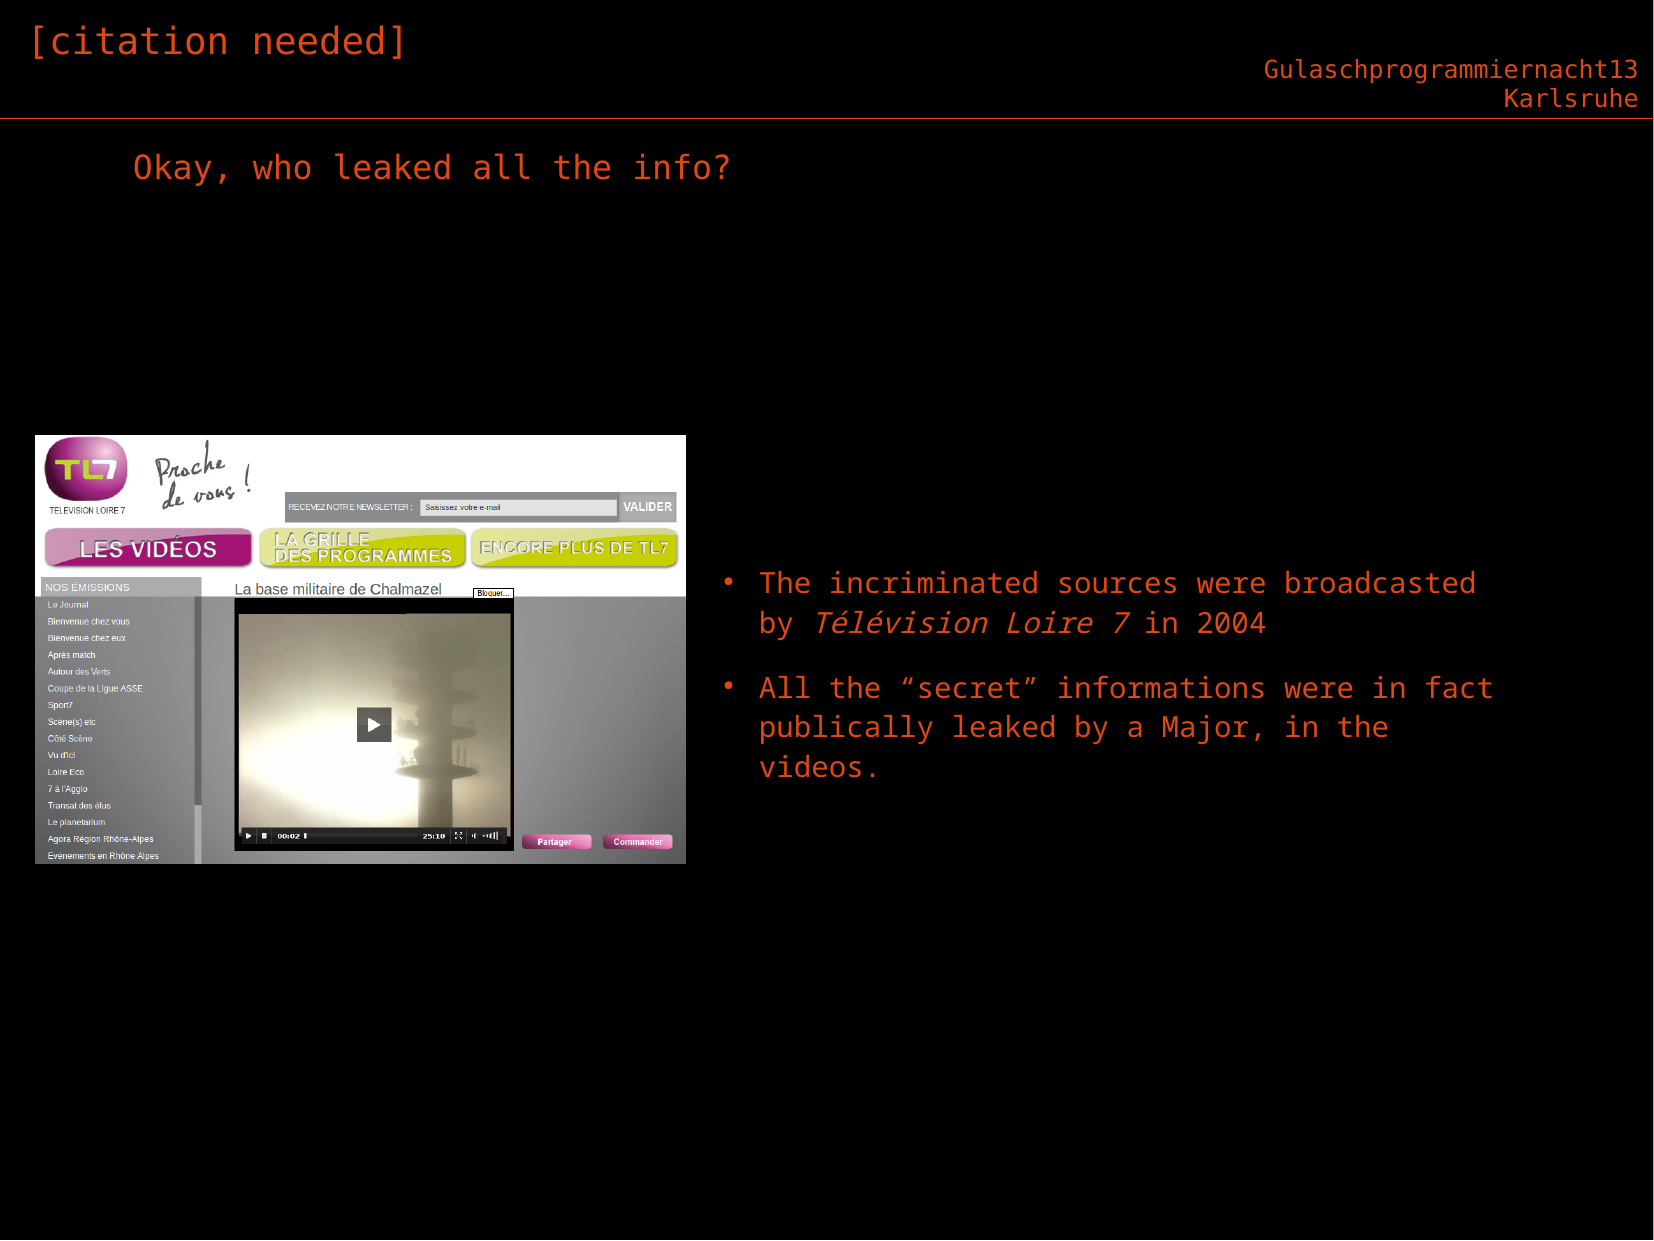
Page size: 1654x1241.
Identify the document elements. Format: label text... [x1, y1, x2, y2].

text_box Gulaschprogrammiernacht13 Karlsruhe [1248, 47, 1654, 121]
text_box [citation needed] [11, 12, 969, 71]
text_box Okay, who leaked all the info? [118, 141, 1075, 196]
text_box The incriminated sources were broadcasted by Télévision Loire 7 in 2004 All the “secret” informations were in fact publically leaked by a Major, in the videos. [708, 555, 1536, 767]
picture [35, 435, 686, 864]
